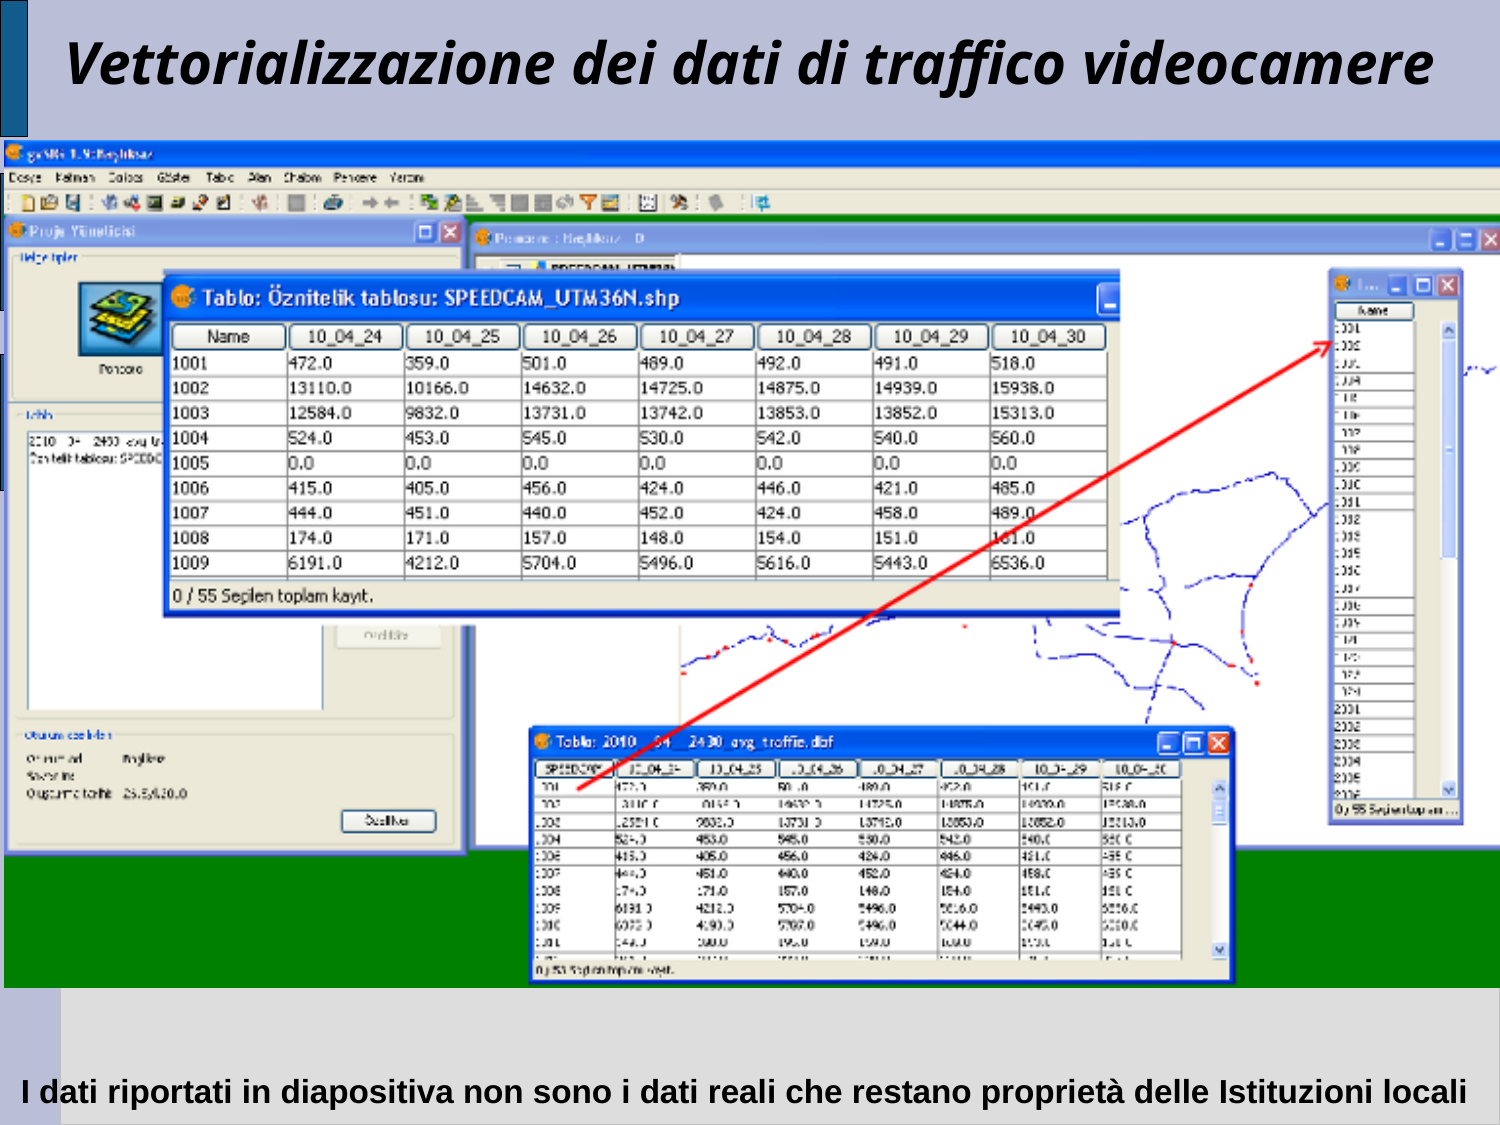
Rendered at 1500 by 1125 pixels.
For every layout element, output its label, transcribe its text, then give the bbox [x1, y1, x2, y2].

text_box Vettorializzazione dei dati di traffico videocamere [0, 19, 1500, 105]
text_box I dati riportati in diapositiva non sono i dati reali che restano proprietà delle Istituzioni locali [0, 1062, 1500, 1118]
picture [4, 140, 1500, 988]
